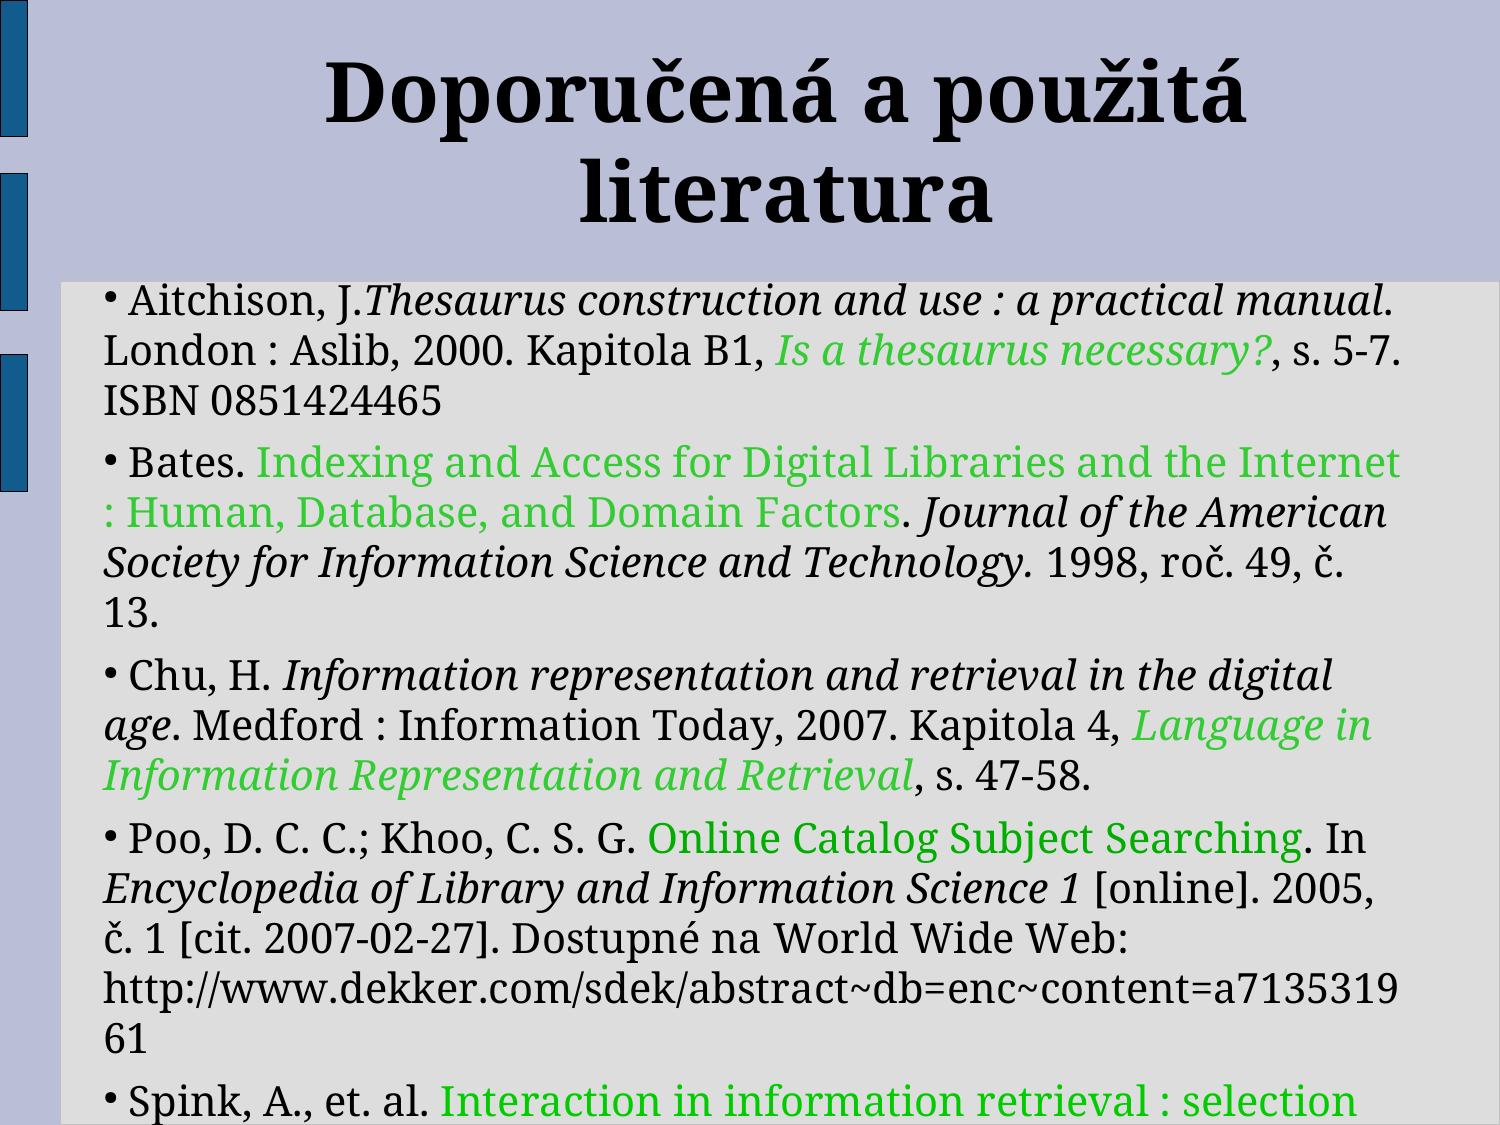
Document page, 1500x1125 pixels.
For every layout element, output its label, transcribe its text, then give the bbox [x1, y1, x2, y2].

list Aitchison, J.Thesaurus construction and use : a practical manual. London : Aslib, 2000. Kapitola B1, Is a thesaurus necessary?, s. 5-7. ISBN 0851424465 Bates. Indexing and Access for Digital Libraries and the Internet : Human, Database, and Domain Factors. Journal of the American Society for Information Science and Technology. 1998, roč. 49, č. 13. Chu, H. Information representation and retrieval in the digital age. Medford : Information Today, 2007. Kapitola 4, Language in Information Representation and Retrieval, s. 47-58. Poo, D. C. C.; Khoo, C. S. G. Online Catalog Subject Searching. In Encyclopedia of Library and Information Science 1 [online]. 2005, č. 1 [cit. 2007-02-27]. Dostupné na World Wide Web: http://www.dekker.com/sdek/abstract~db=enc~content=a713531961 Spink, A., et. al. Interaction in information retrieval : selection and effectiveness of search terms. Journal of the American Society for Information Science, 1997, roč. 48, č. 8, s. 741-61. [88, 265, 1423, 1125]
title Doporučená a použitá literatura [150, 31, 1426, 248]
